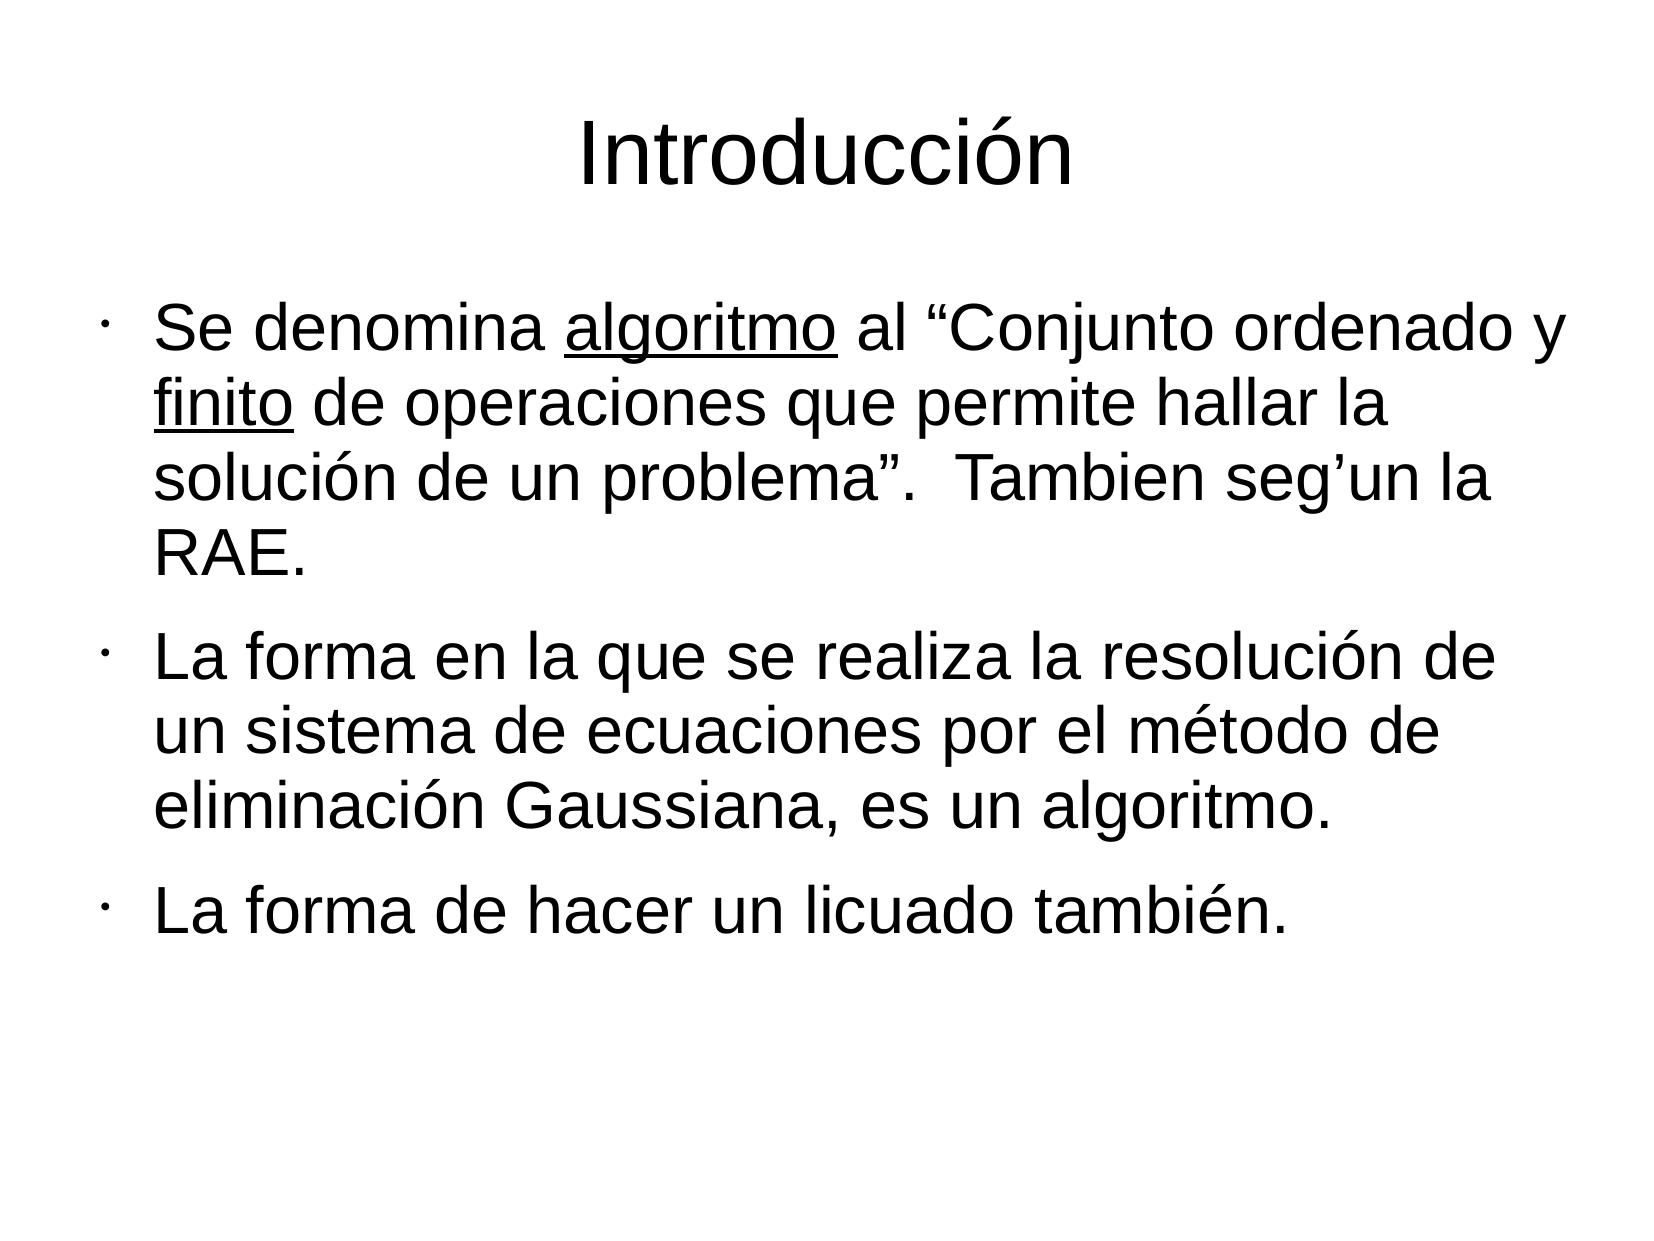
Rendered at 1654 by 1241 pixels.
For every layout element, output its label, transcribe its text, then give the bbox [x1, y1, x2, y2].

list Se denomina algoritmo al “Conjunto ordenado y finito de operaciones que permite hallar la solución de un problema”. Tambien seg’un la RAE. La forma en la que se realiza la resolución de un sistema de ecuaciones por el método de eliminación Gaussiana, es un algoritmo. La forma de hacer un licuado también. [82, 290, 1571, 1010]
title Introducción [82, 49, 1571, 257]
